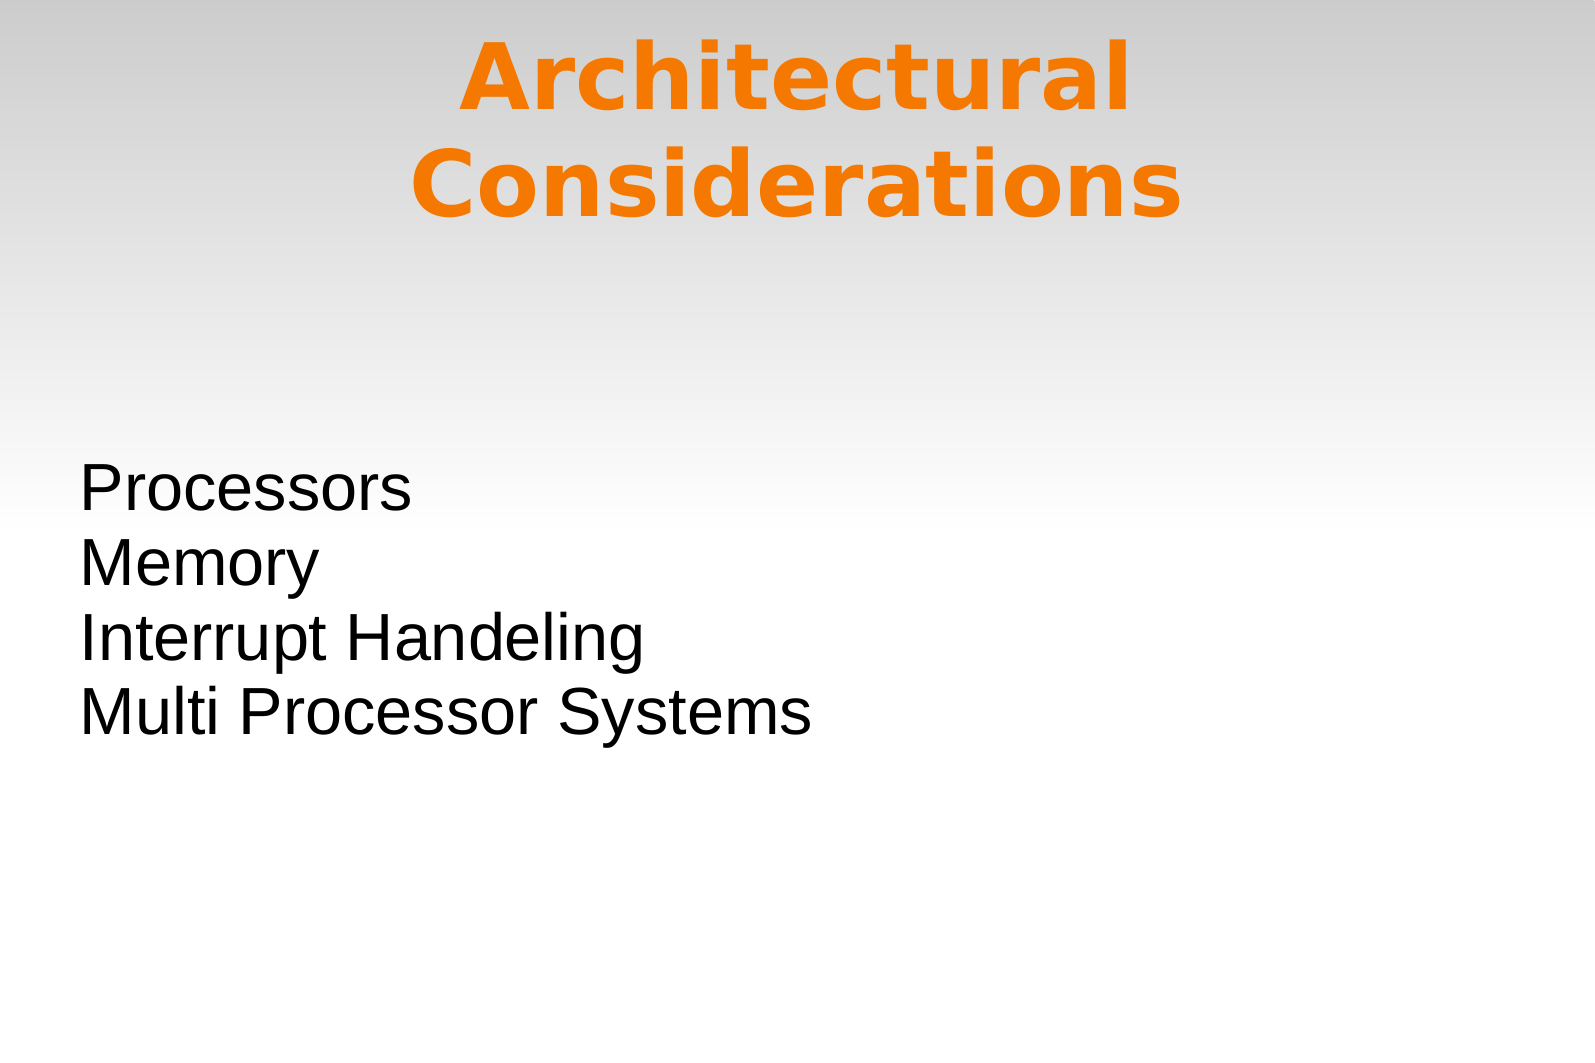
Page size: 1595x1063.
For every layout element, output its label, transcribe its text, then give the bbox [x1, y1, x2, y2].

subtitle Processors Memory Interrupt Handeling Multi Processor Systems [79, 256, 1515, 943]
title Architectural Considerations [79, 24, 1515, 239]
